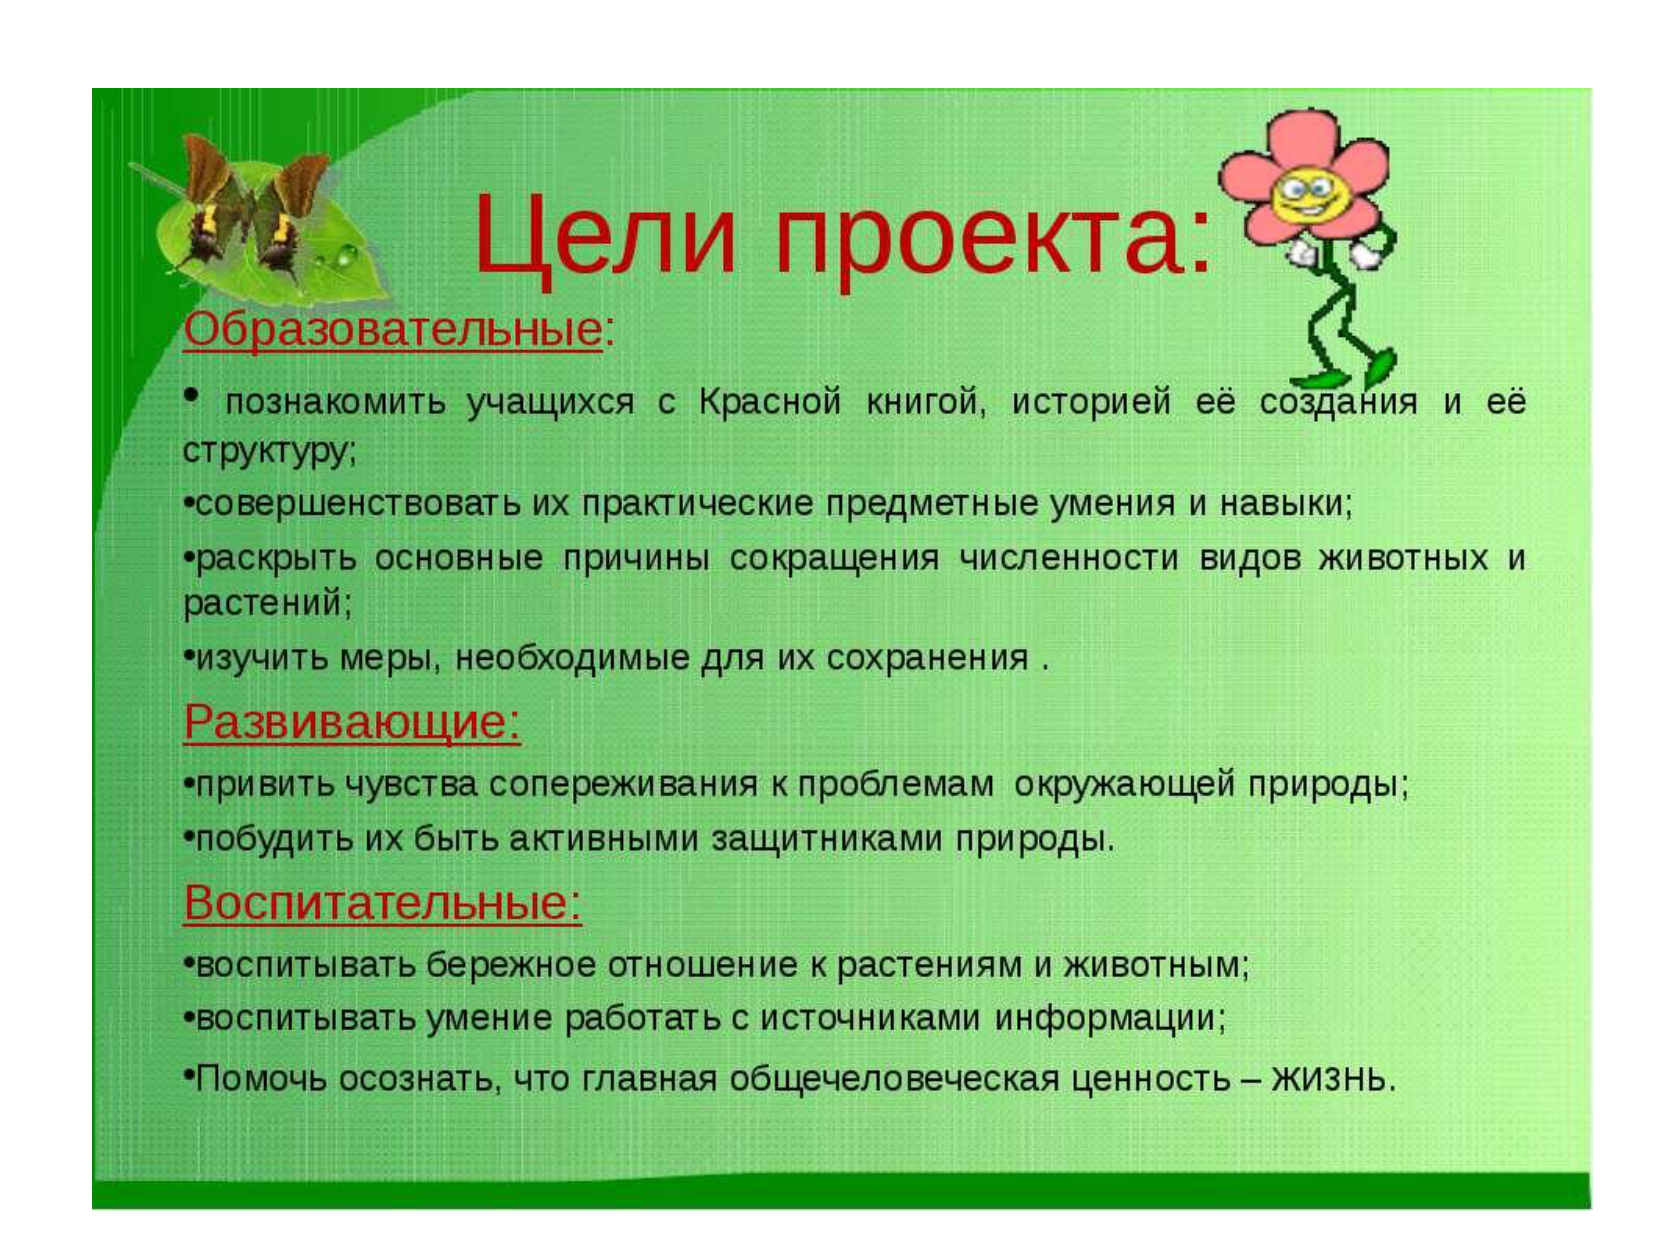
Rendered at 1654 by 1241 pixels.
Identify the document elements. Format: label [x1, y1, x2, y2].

picture [92, 88, 1593, 1211]
